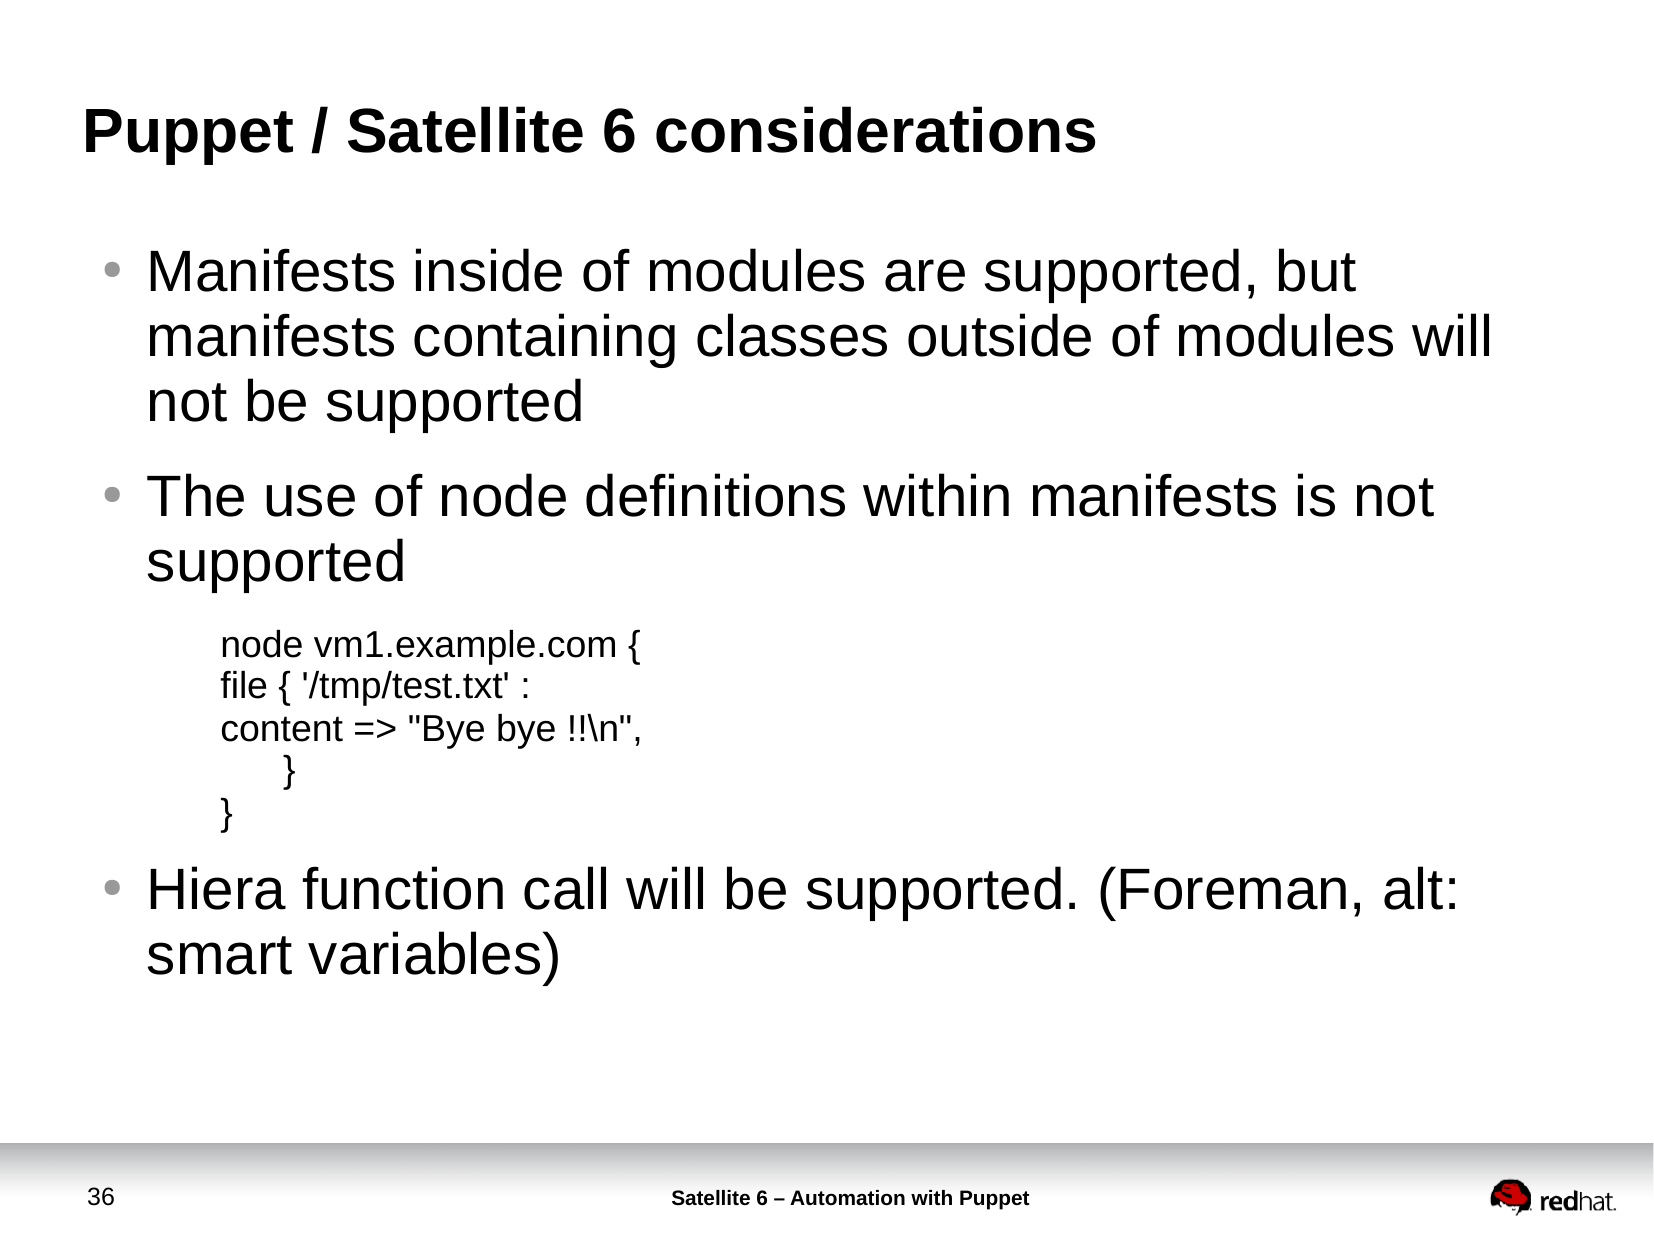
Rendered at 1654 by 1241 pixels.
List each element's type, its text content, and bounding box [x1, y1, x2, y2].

list Manifests inside of modules are supported, but manifests containing classes outside of modules will not be supported The use of node definitions within manifests is not supported node vm1.example.com { file { '/tmp/test.txt' : content => "Bye bye !!\n", } } Hiera function call will be supported. (Foreman, alt: smart variables) [86, 238, 1538, 1033]
title Puppet / Satellite 6 considerations [82, 37, 1571, 226]
picture [0, 1143, 1654, 1241]
